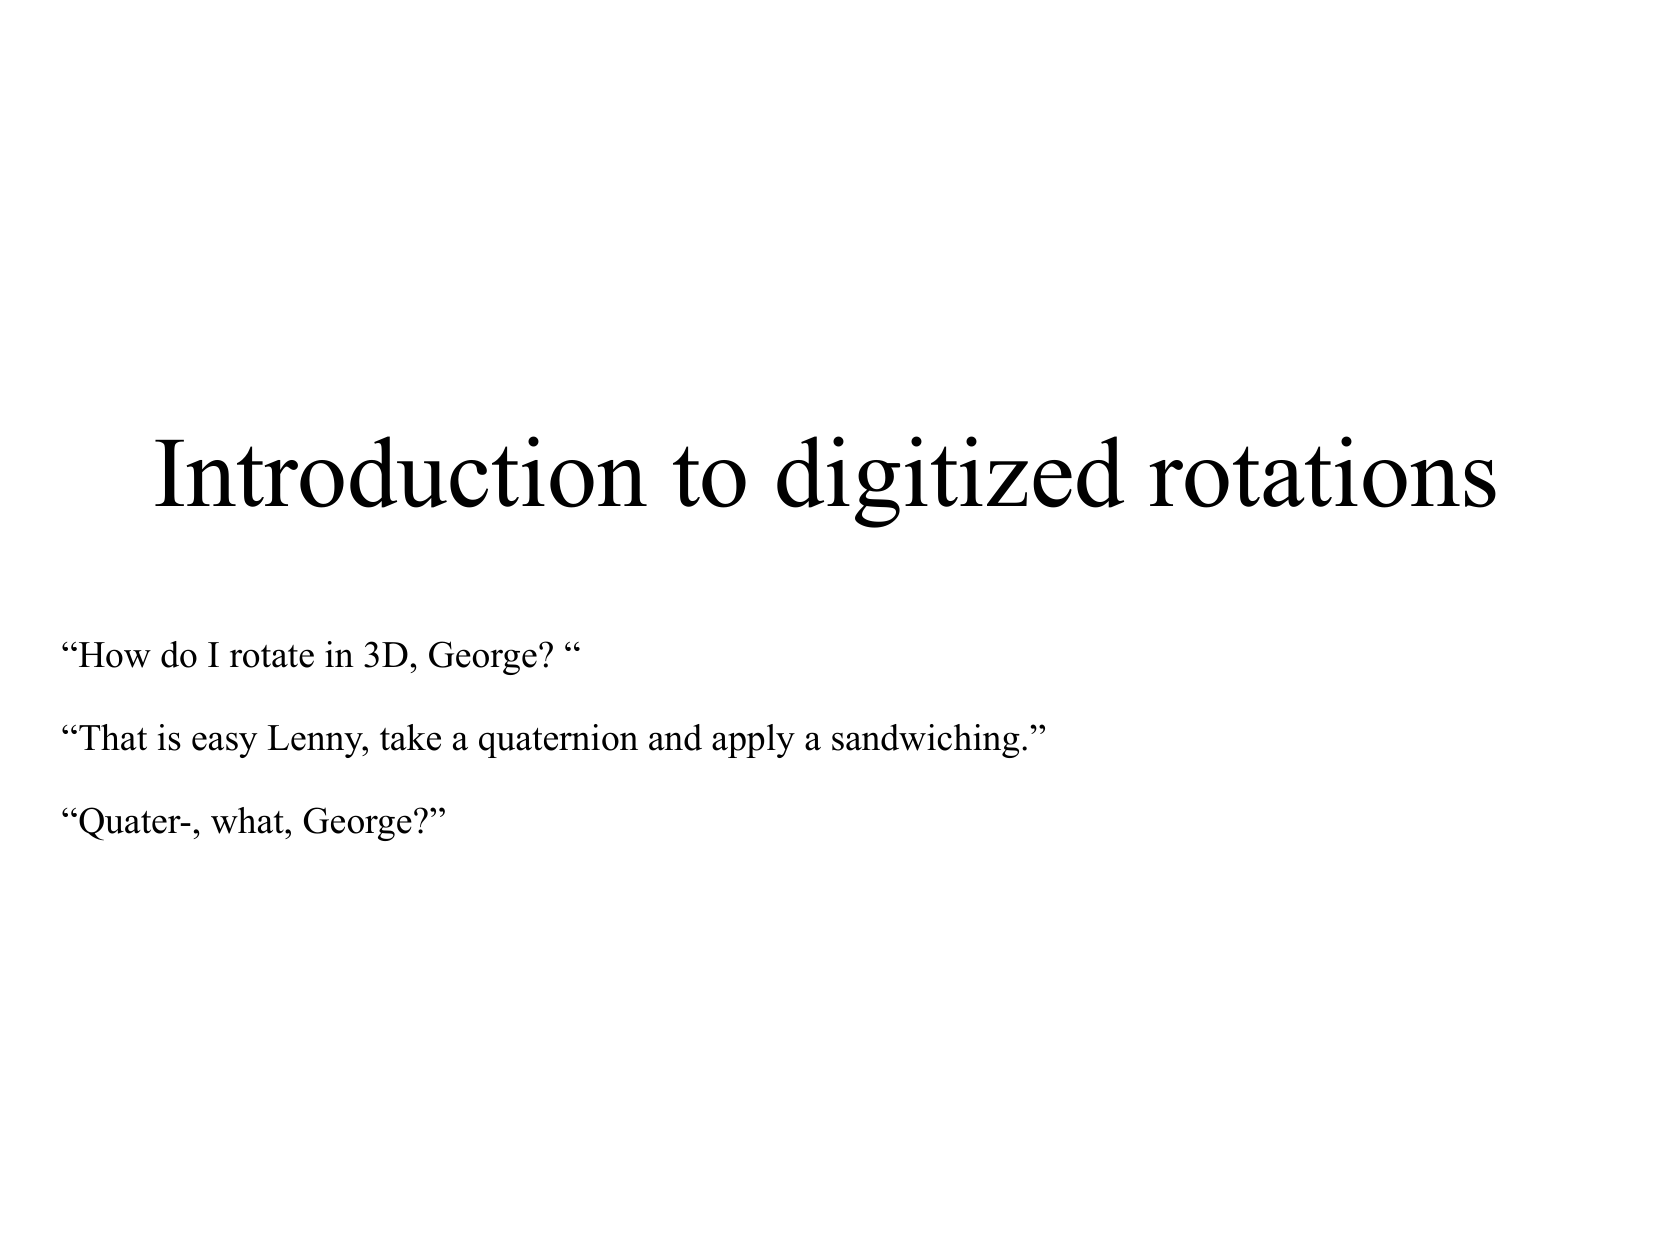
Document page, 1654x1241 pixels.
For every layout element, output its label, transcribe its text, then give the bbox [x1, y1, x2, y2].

text_box “How do I rotate in 3D, George? “ “That is easy Lenny, take a quaternion and apply a sandwiching.” “Quater-, what, George?” [46, 626, 1607, 850]
subtitle Introduction to digitized rotations [82, 112, 1571, 626]
